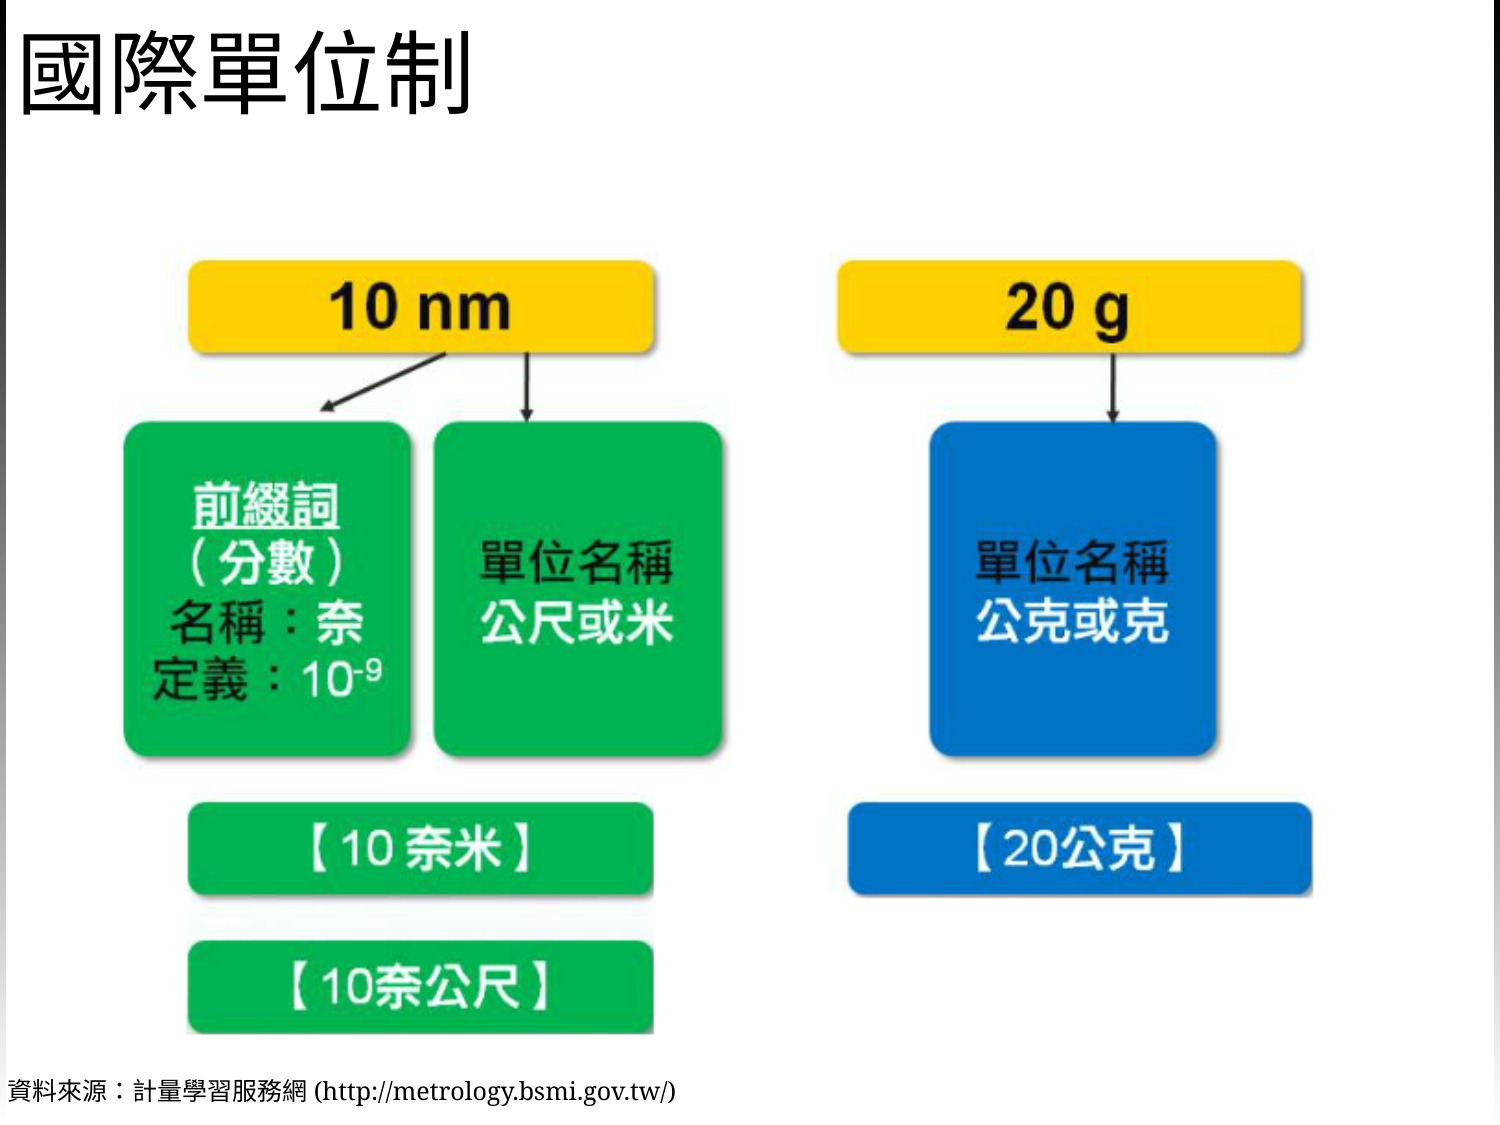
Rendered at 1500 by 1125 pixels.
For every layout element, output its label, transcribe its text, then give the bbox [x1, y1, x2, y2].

text_box 資料來源：計量學習服務網(http://metrology.bsmi.gov.tw/) [0, 1067, 692, 1113]
picture [6, 0, 1494, 1125]
text_box 國際單位制 [1, 8, 526, 134]
